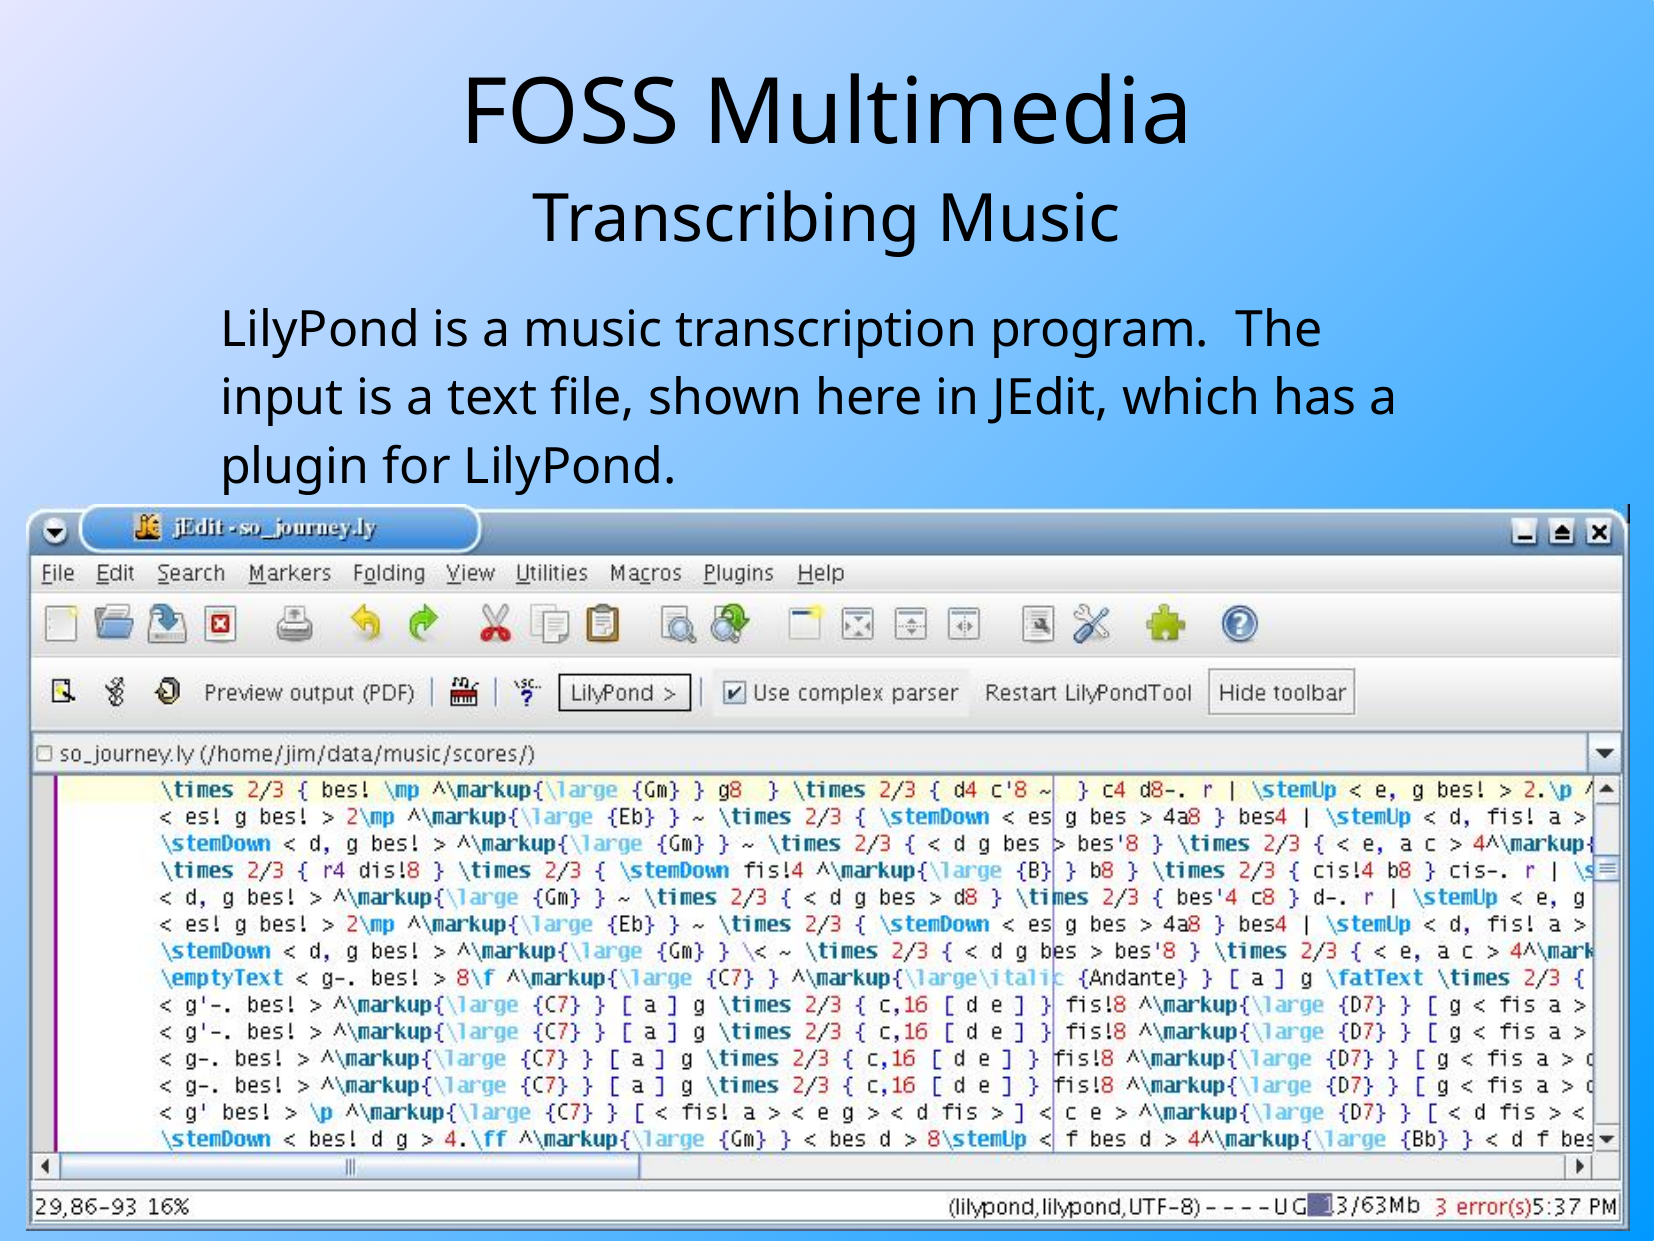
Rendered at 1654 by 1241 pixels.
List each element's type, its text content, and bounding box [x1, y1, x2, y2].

picture [26, 504, 1630, 1232]
title FOSS Multimedia Transcribing Music [82, 50, 1571, 256]
text_box LilyPond is a music transcription program. The input is a text file, shown here in JEdit, which has a plugin for LilyPond. [205, 285, 1456, 495]
